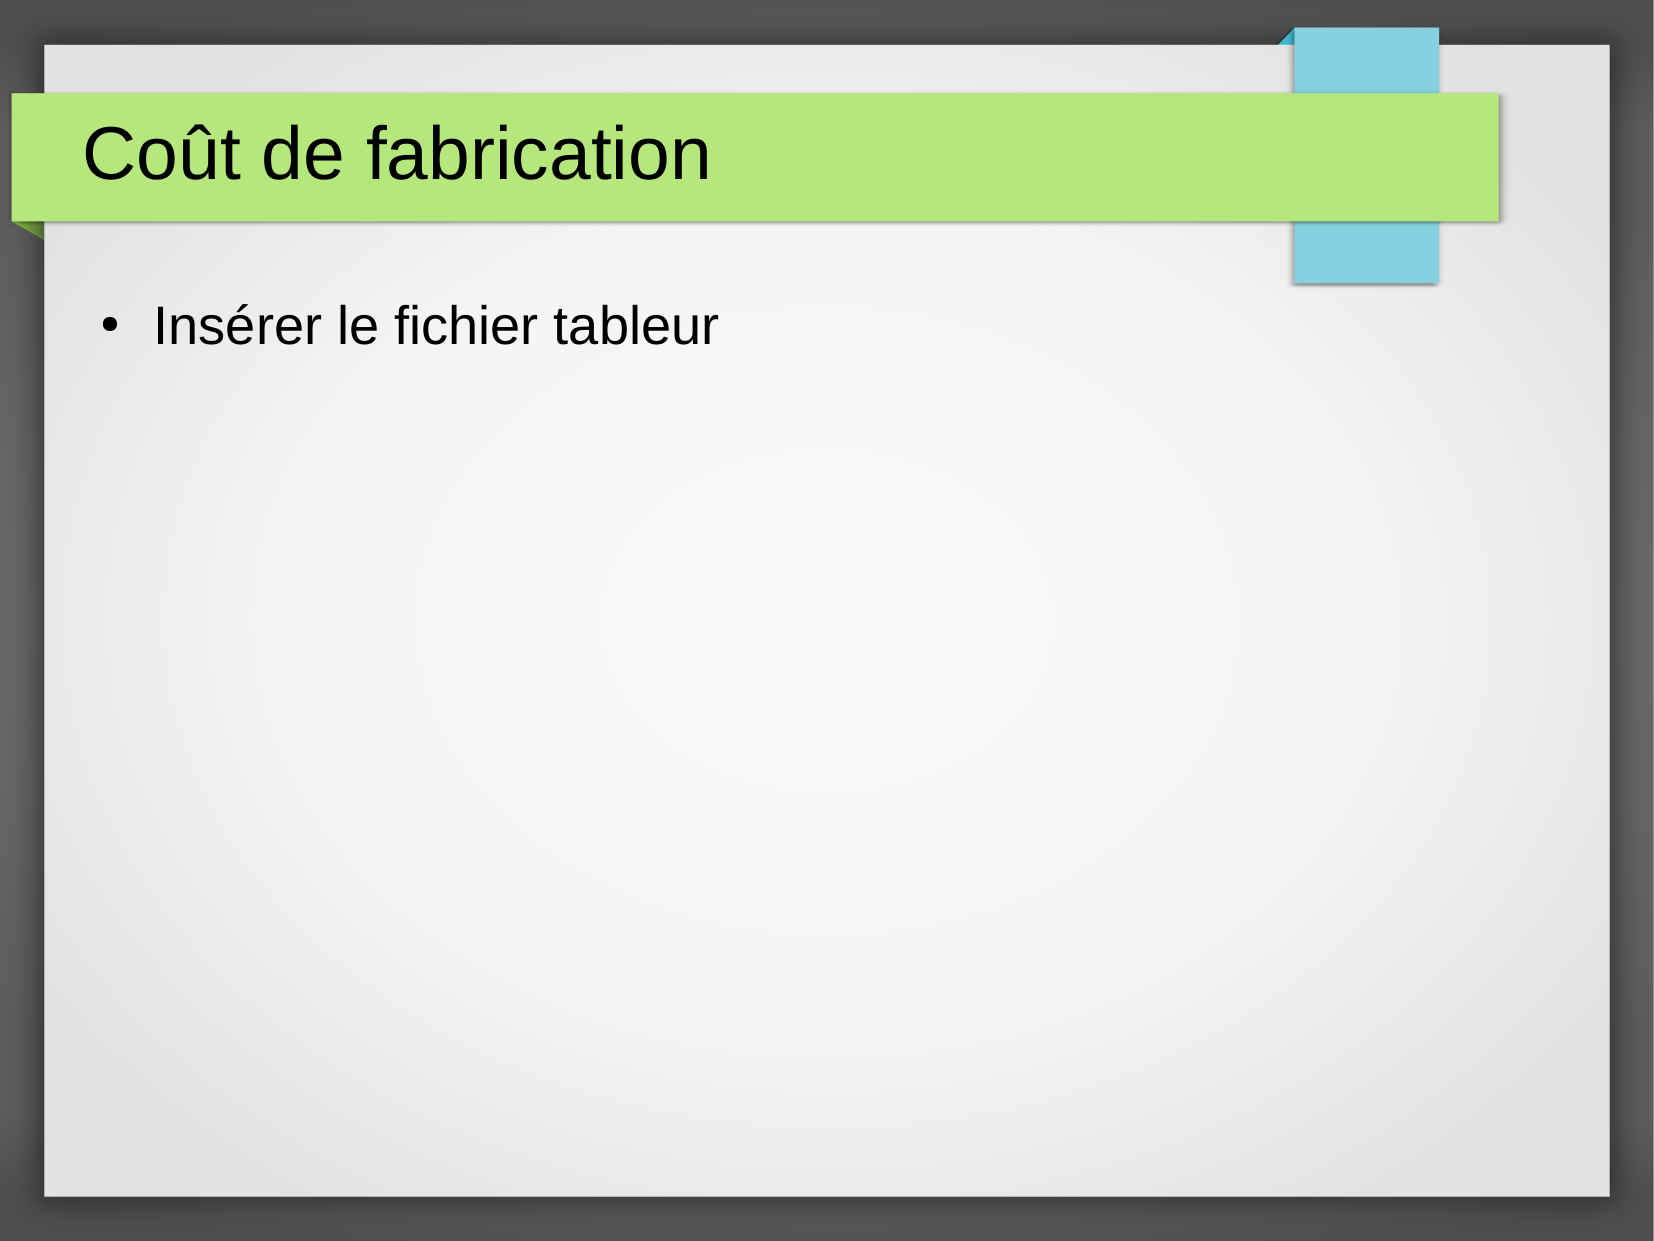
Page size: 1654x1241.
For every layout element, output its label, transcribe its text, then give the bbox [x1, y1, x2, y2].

picture [0, 0, 1654, 1241]
list Insérer le fichier tableur [82, 295, 1571, 1015]
title Coût de fabrication [82, 94, 1264, 213]
